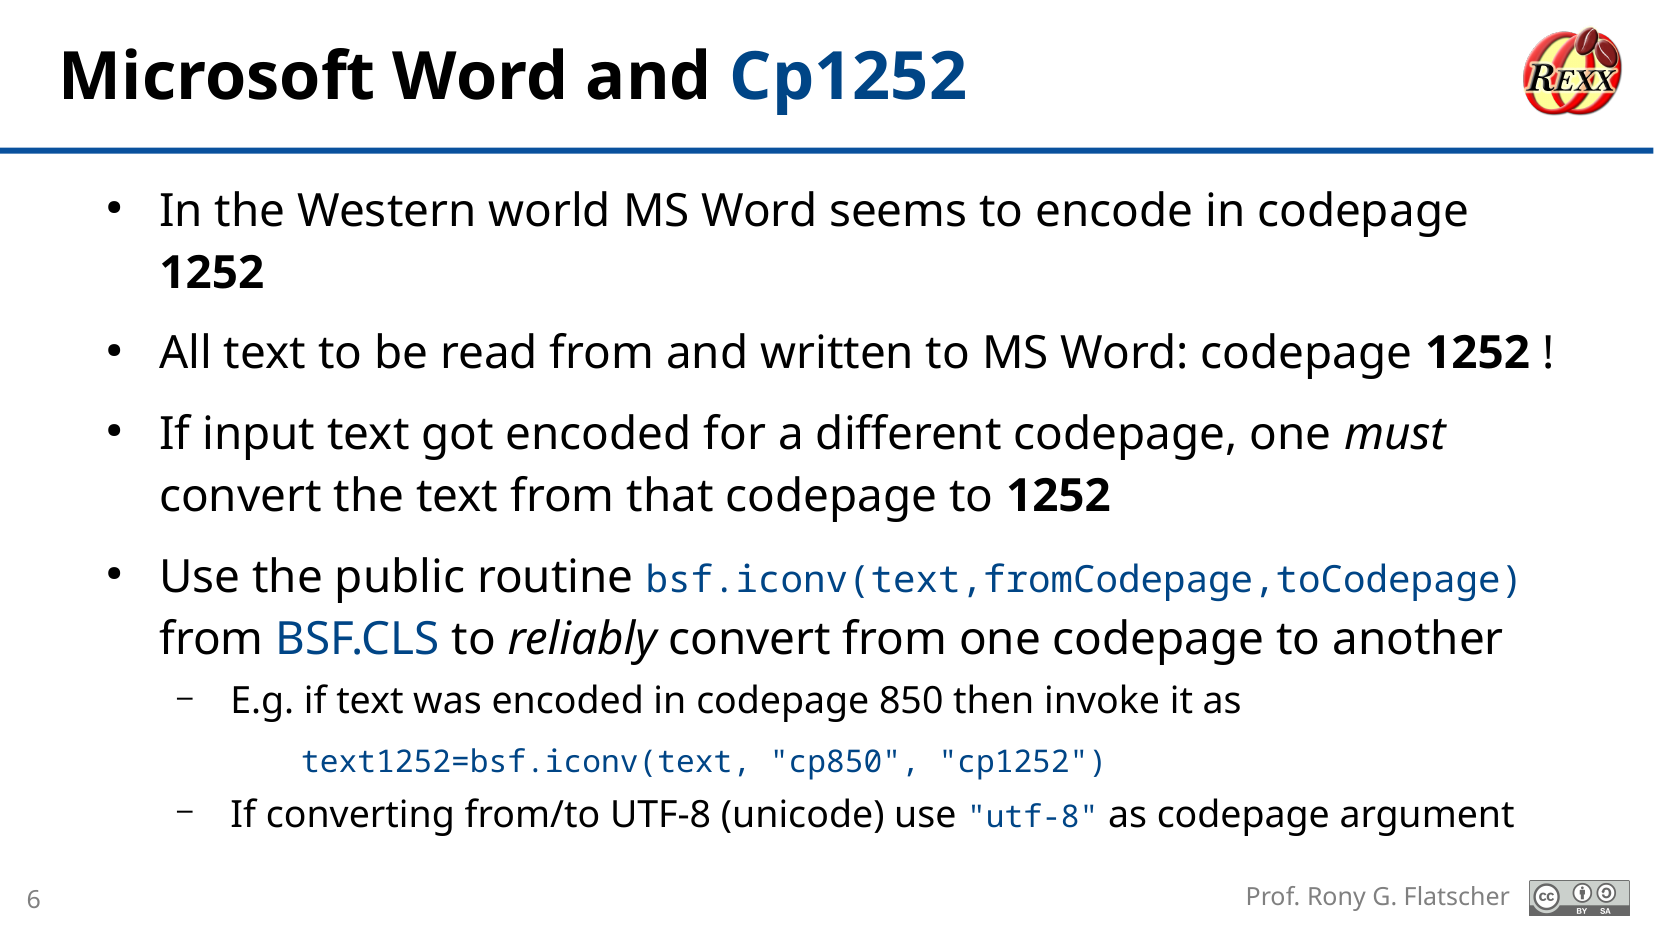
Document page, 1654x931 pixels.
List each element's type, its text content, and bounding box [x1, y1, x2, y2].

title Microsoft Word and Cp1252 [0, 0, 1625, 148]
list In the Western world MS Word seems to encode in codepage 1252 All text to be read from and written to MS Word: codepage 1252 ! If input text got encoded for a different codepage, one must convert the text from that codepage to 1252 Use the public routine bsf.iconv(text,fromCodepage,toCodepage) from BSF.CLS to reliably convert from one codepage to another E.g. if text was encoded in codepage 850 then invoke it as text1252=bsf.iconv(text, "cp850", "cp1252") If converting from/to UTF-8 (unicode) use "utf-8" as codepage argument [88, 177, 1577, 857]
